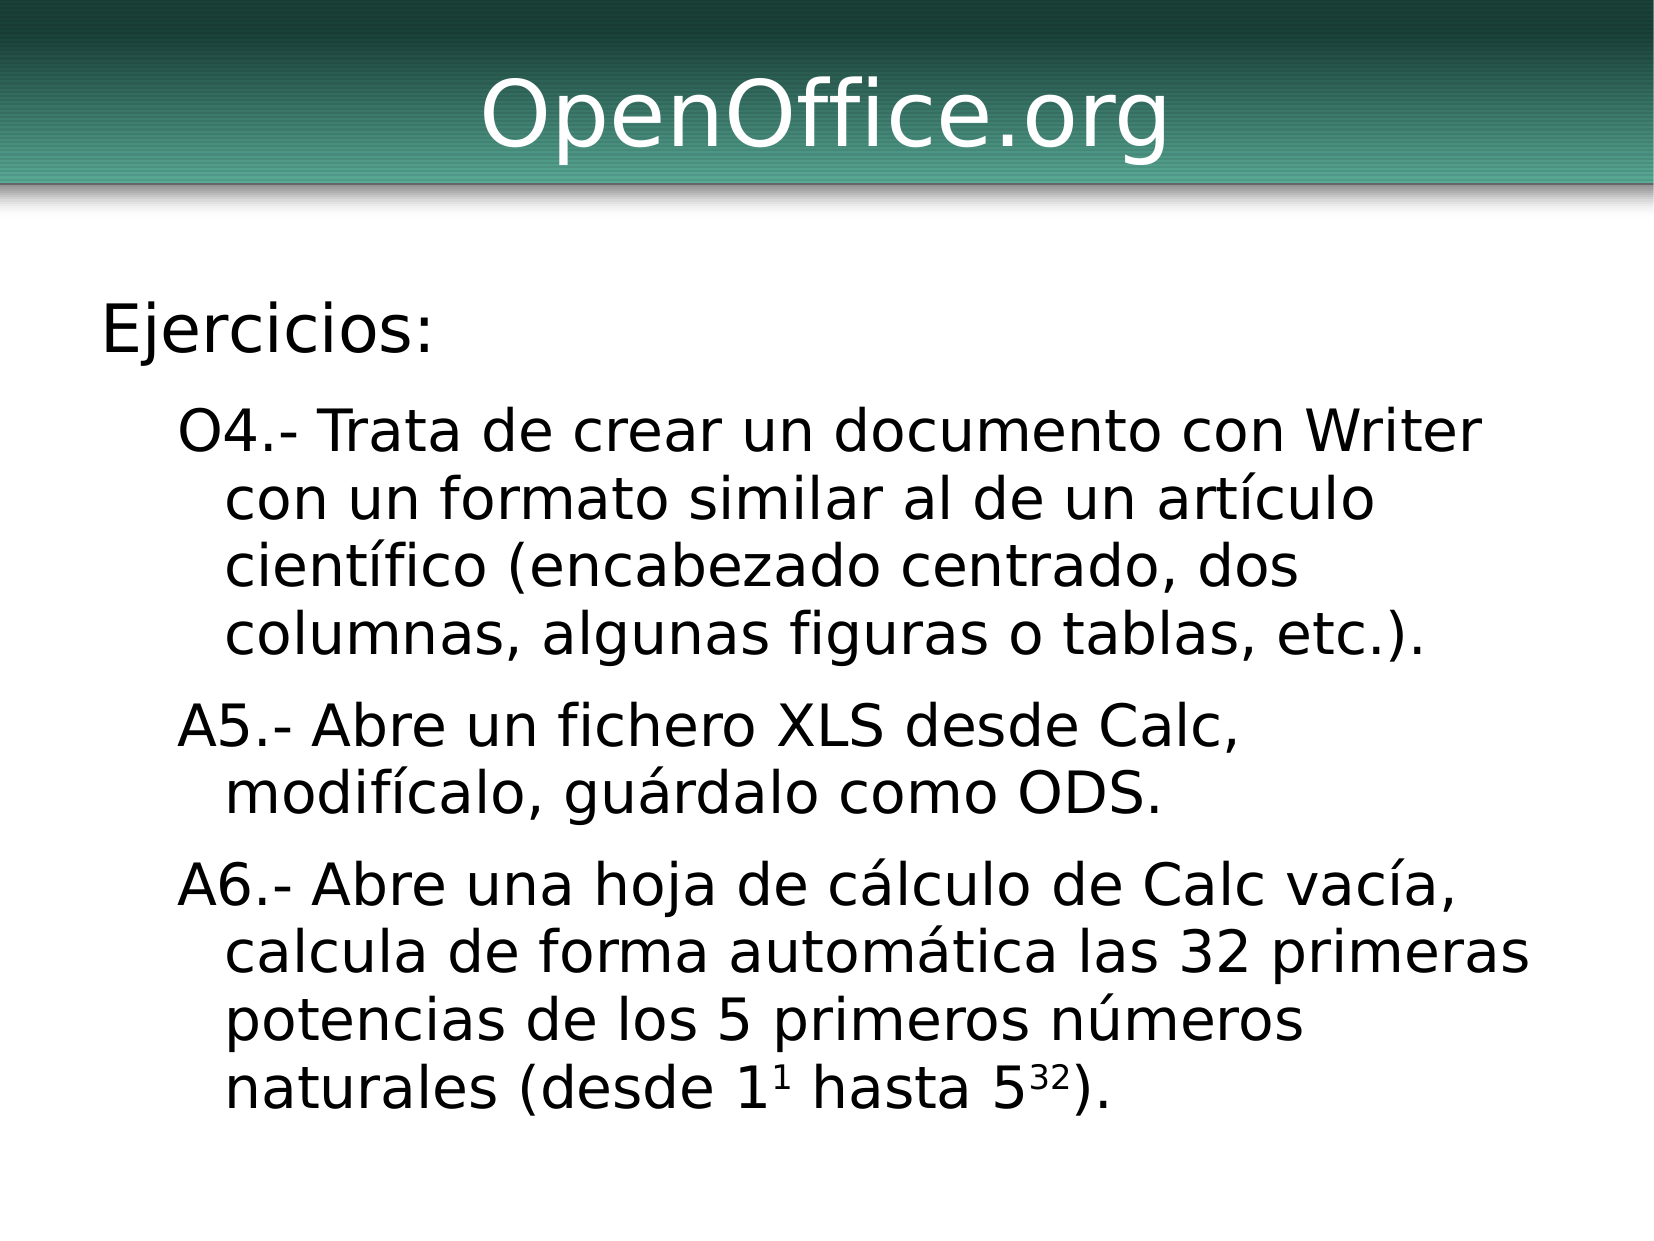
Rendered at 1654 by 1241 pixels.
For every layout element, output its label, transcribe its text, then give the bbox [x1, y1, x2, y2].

picture [0, 0, 1654, 225]
list Ejercicios: O4.- Trata de crear un documento con Writer con un formato similar al de un artículo científico (encabezado centrado, dos columnas, algunas figuras o tablas, etc.). A5.- Abre un fichero XLS desde Calc, modifícalo, guárdalo como ODS. A6.- Abre una hoja de cálculo de Calc vacía, calcula de forma automática las 32 primeras potencias de los 5 primeros números naturales (desde 11 hasta 532). [82, 290, 1571, 1124]
title OpenOffice.org [82, 11, 1571, 219]
